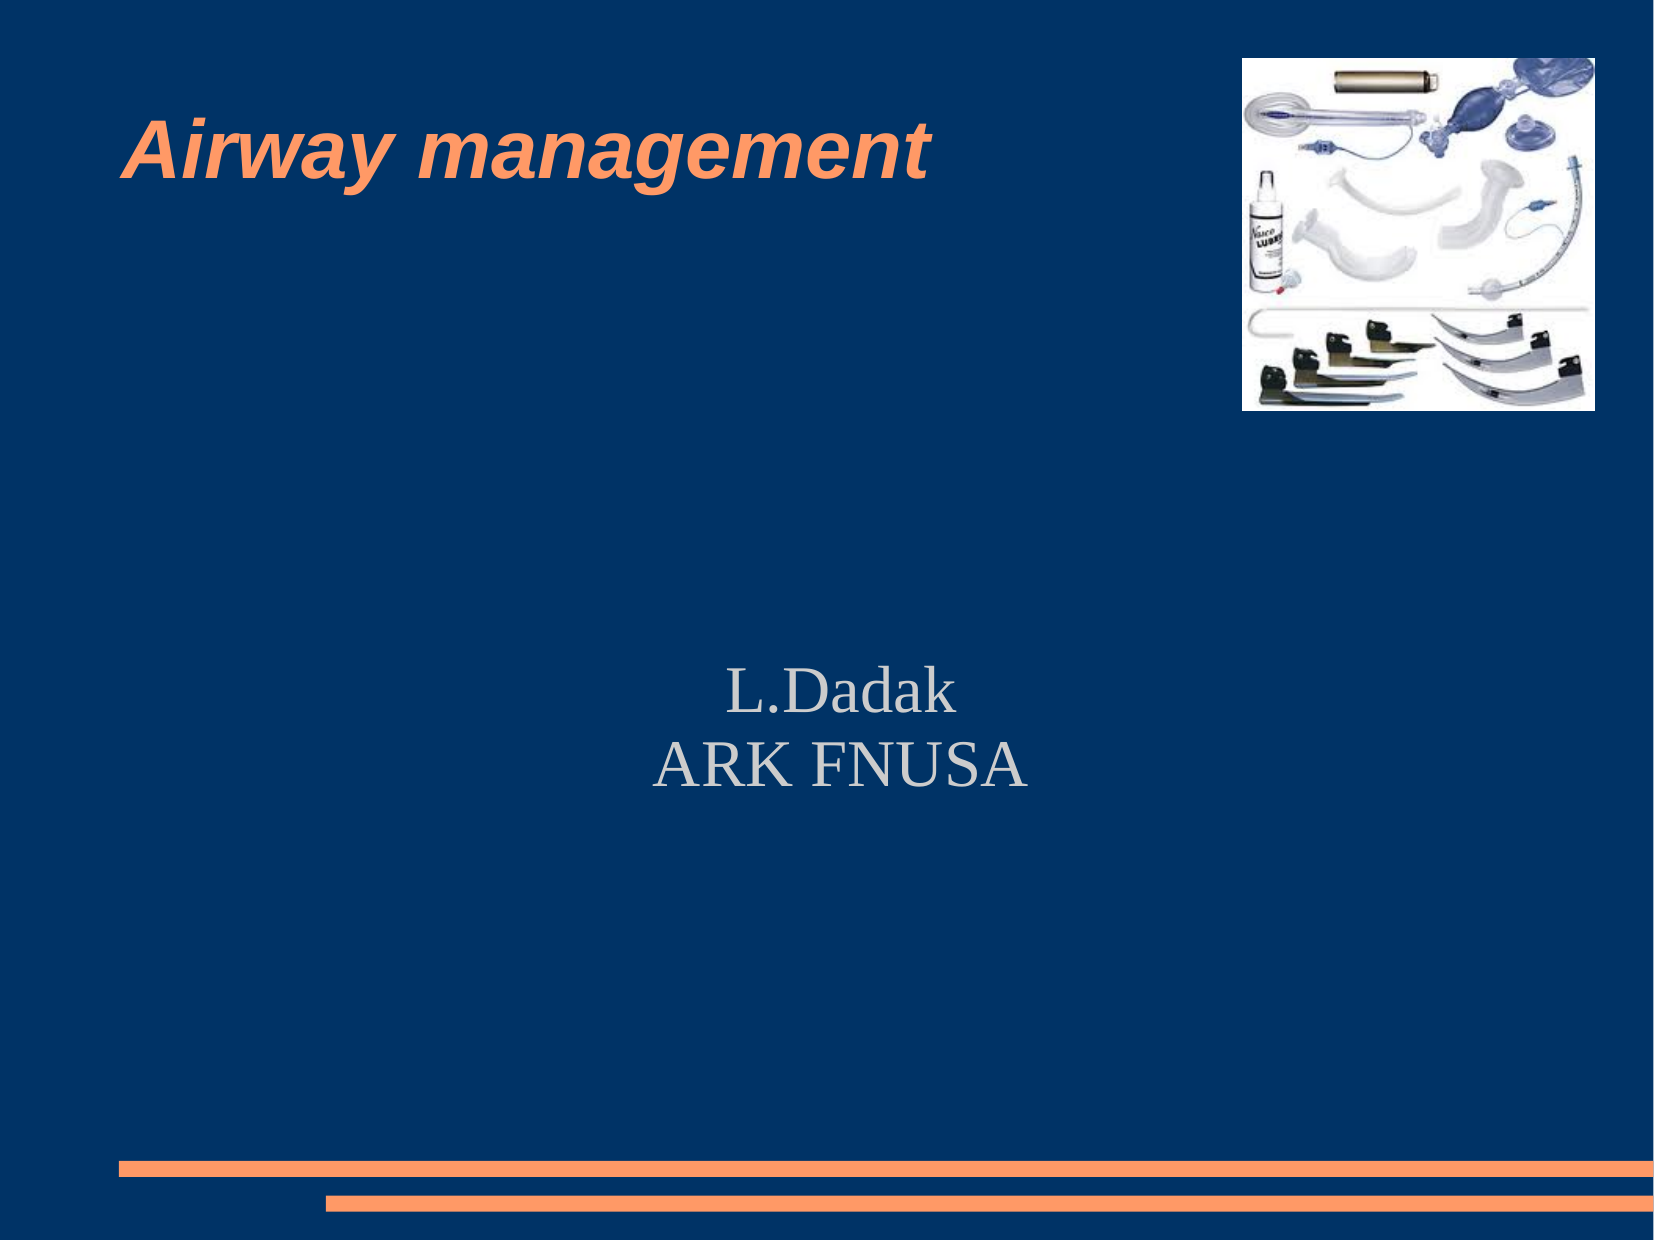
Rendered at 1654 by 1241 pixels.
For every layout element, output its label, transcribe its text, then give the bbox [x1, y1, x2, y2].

subtitle L.Dadak ARK FNUSA [121, 329, 1561, 1125]
picture [1242, 58, 1595, 411]
title Airway management [121, 46, 1534, 254]
